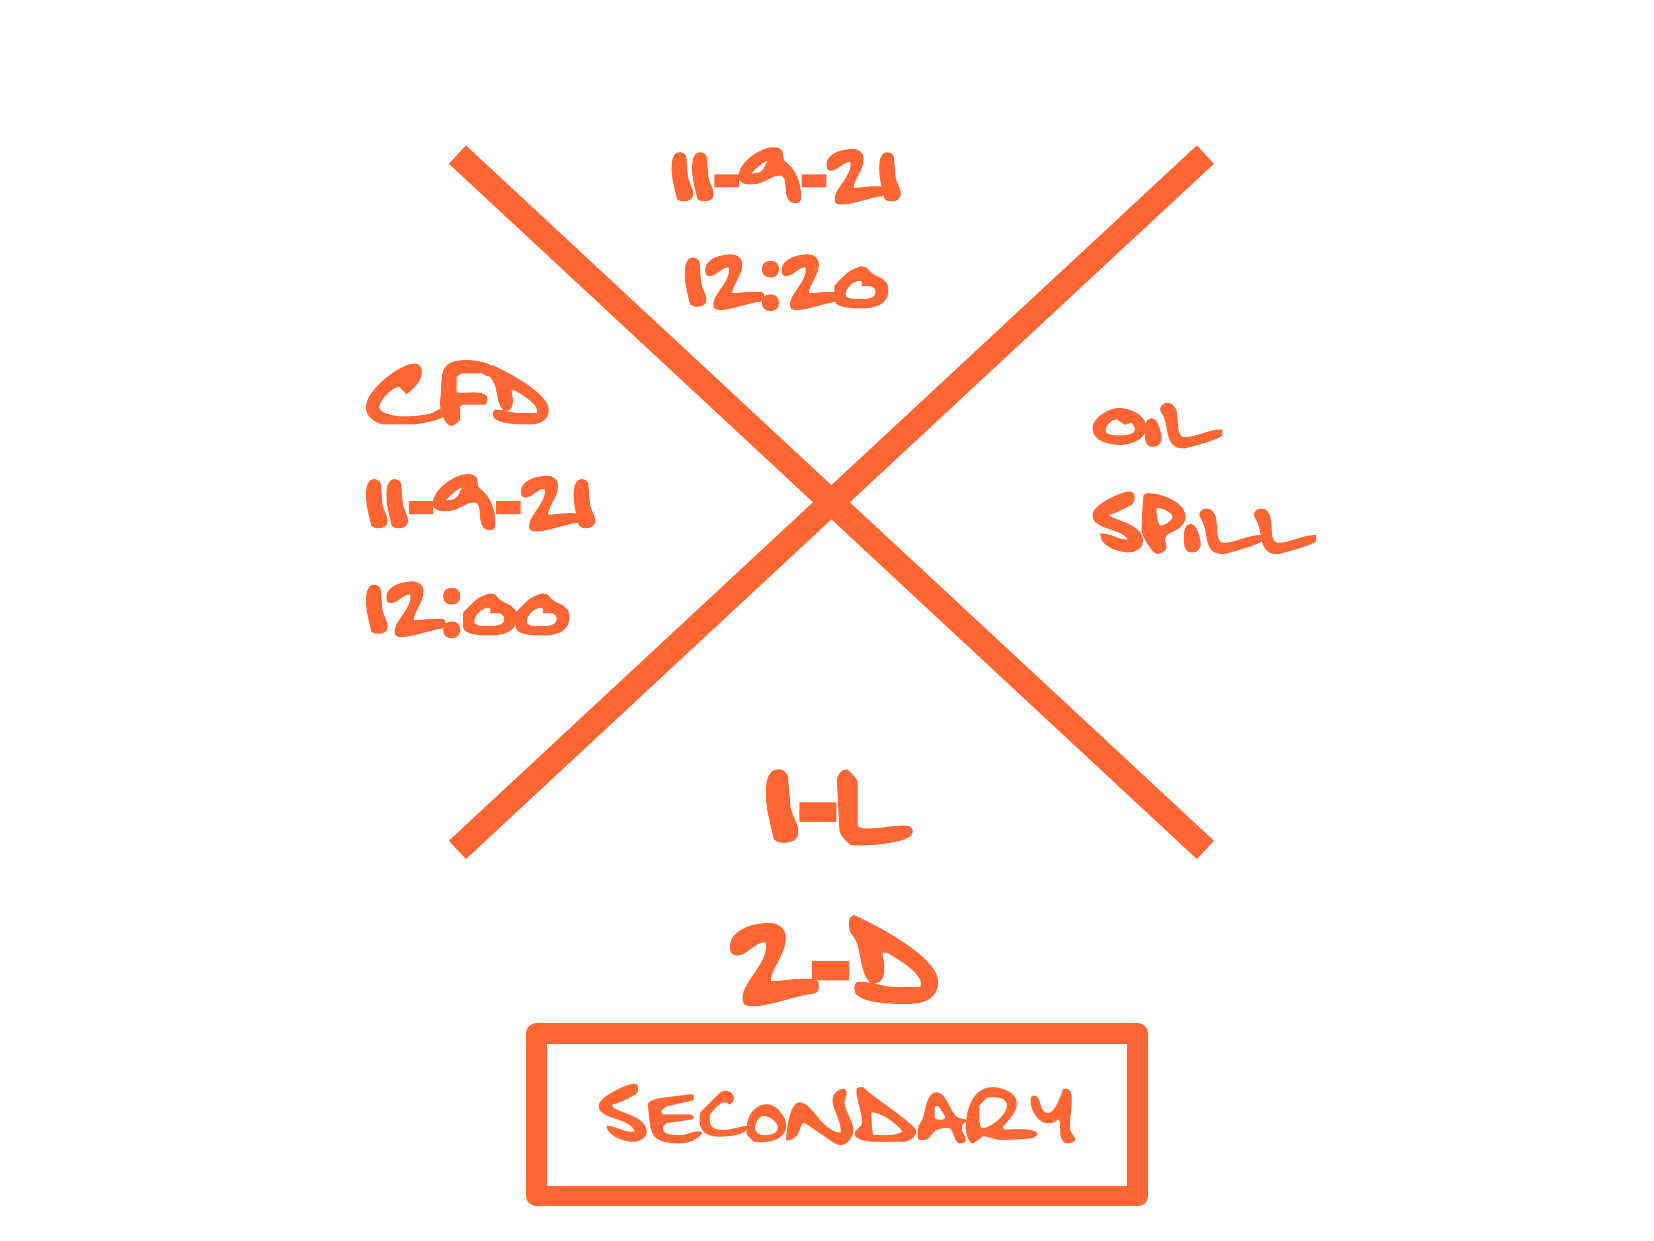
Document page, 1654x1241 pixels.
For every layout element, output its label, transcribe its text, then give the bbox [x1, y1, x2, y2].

text_box Oil Spill [1078, 357, 1592, 589]
text_box 1-L 2-D [716, 713, 976, 1033]
text_box CFD 11-9-21 12:00 [351, 333, 715, 699]
text_box Secondary [536, 1033, 1138, 1196]
text_box 11-9-21 12:20 [657, 70, 1022, 366]
